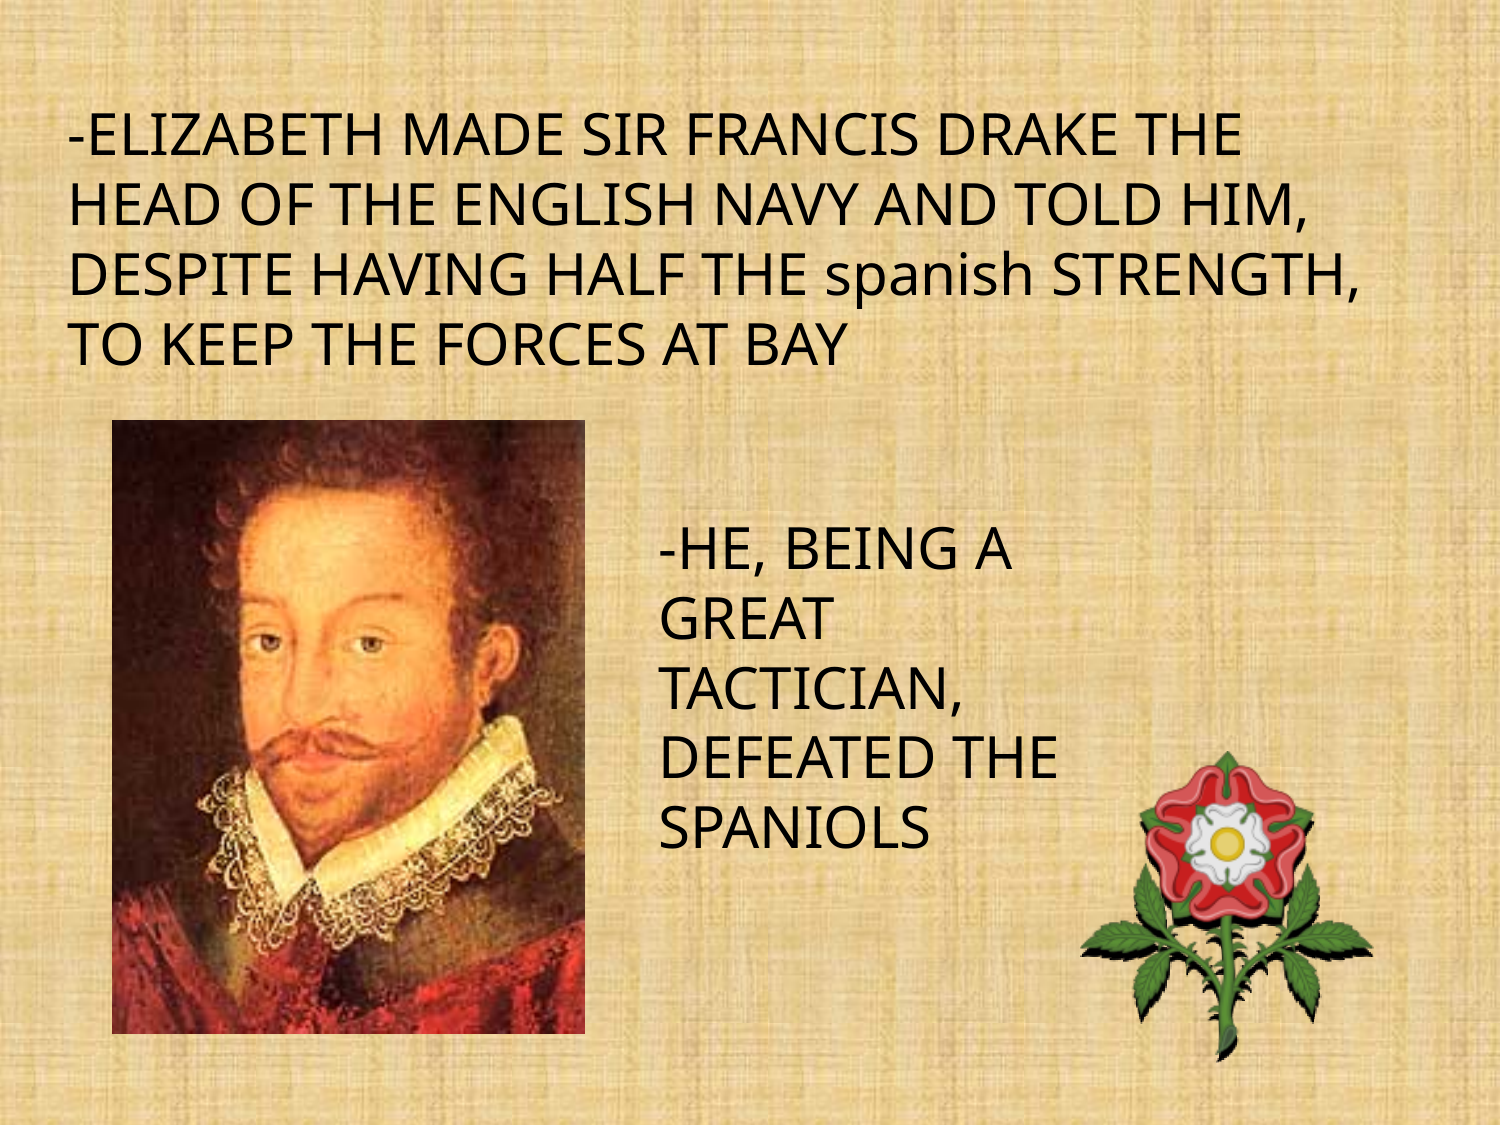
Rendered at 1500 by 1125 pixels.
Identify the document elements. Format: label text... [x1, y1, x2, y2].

picture [0, 0, 1500, 1125]
text_box -ELIZABETH MADE SIR FRANCIS DRAKE THE HEAD OF THE ENGLISH NAVY AND TOLD HIM, DESPITE HAVING HALF THE spanish STRENGTH, TO KEEP THE FORCES AT BAY [53, 90, 1412, 385]
text_box -HE, BEING A GREAT TACTICIAN, DEFEATED THE SPANIOLS [643, 503, 1128, 869]
